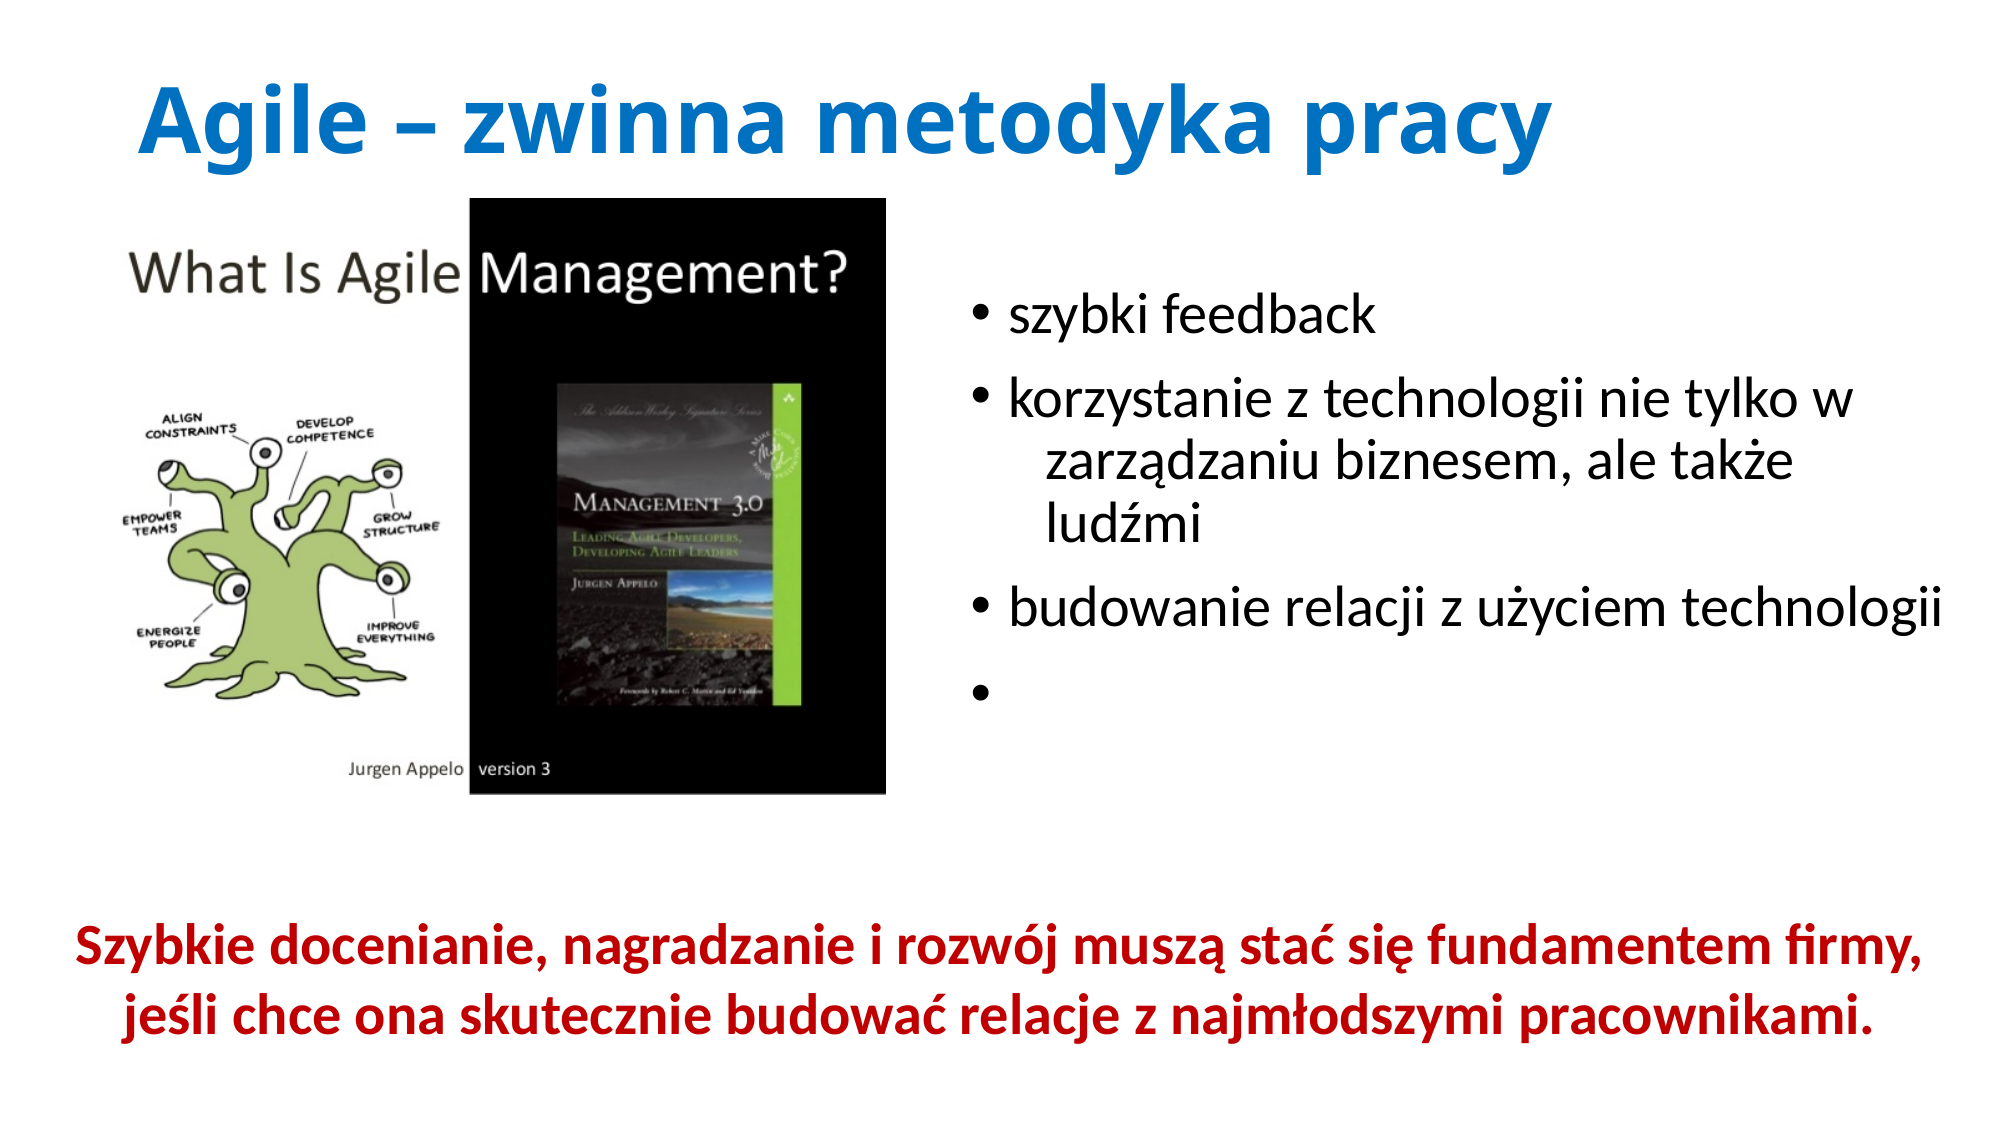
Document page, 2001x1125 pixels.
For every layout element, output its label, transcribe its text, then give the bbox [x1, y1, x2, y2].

picture [91, 198, 886, 795]
list szybki feedback korzystanie z technologii nie tylko w zarządzaniu biznesem, ale także ludźmi budowanie relacji z użyciem technologii [955, 275, 1966, 752]
title Agile – zwinna metodyka pracy [123, 15, 1849, 233]
text_box Szybkie docenianie, nagradzanie i rozwój muszą stać się fundamentem firmy, jeśli chce ona skutecznie budować relacje z najmłodszymi pracownikami. [49, 899, 1951, 1054]
